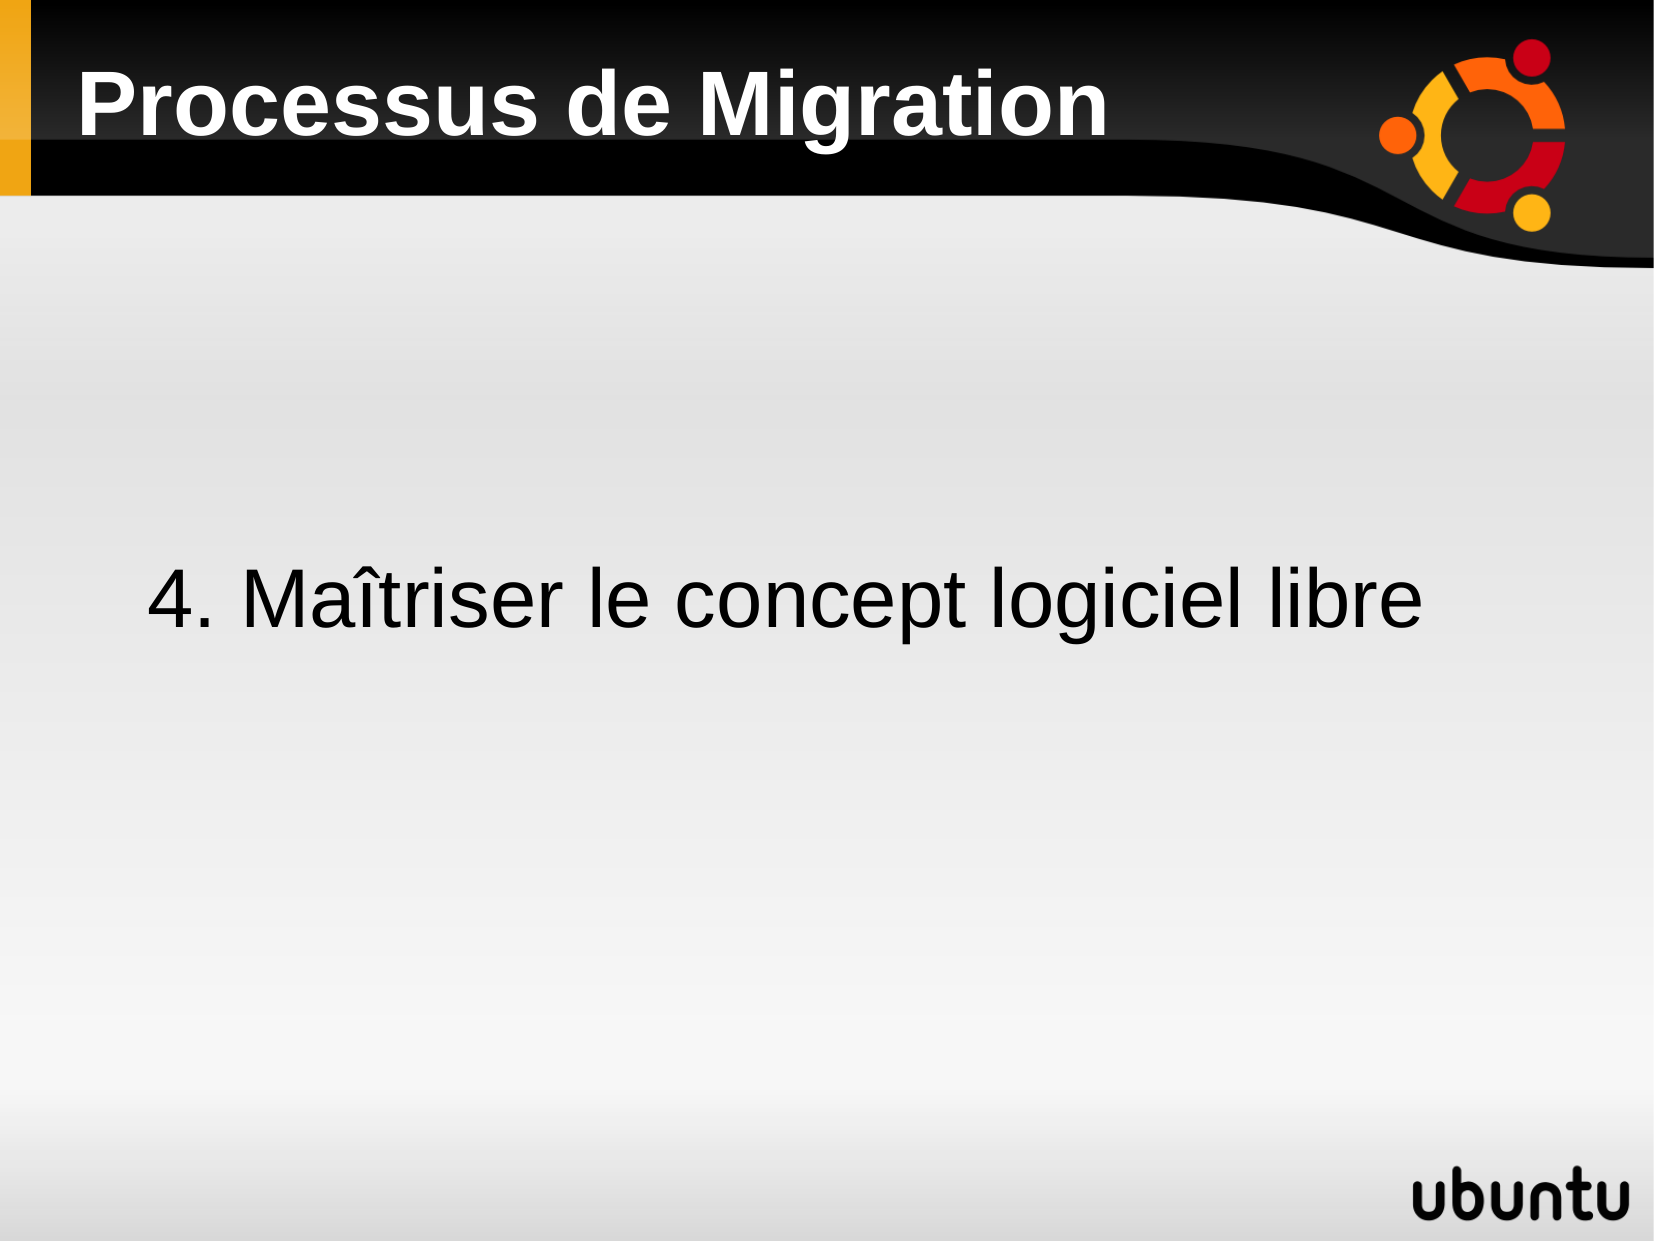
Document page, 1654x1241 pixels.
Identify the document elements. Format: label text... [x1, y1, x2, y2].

text_box 4. Maîtriser le concept logiciel libre [147, 541, 1565, 656]
picture [0, 0, 1654, 1241]
title Processus de Migration [76, 0, 1565, 208]
